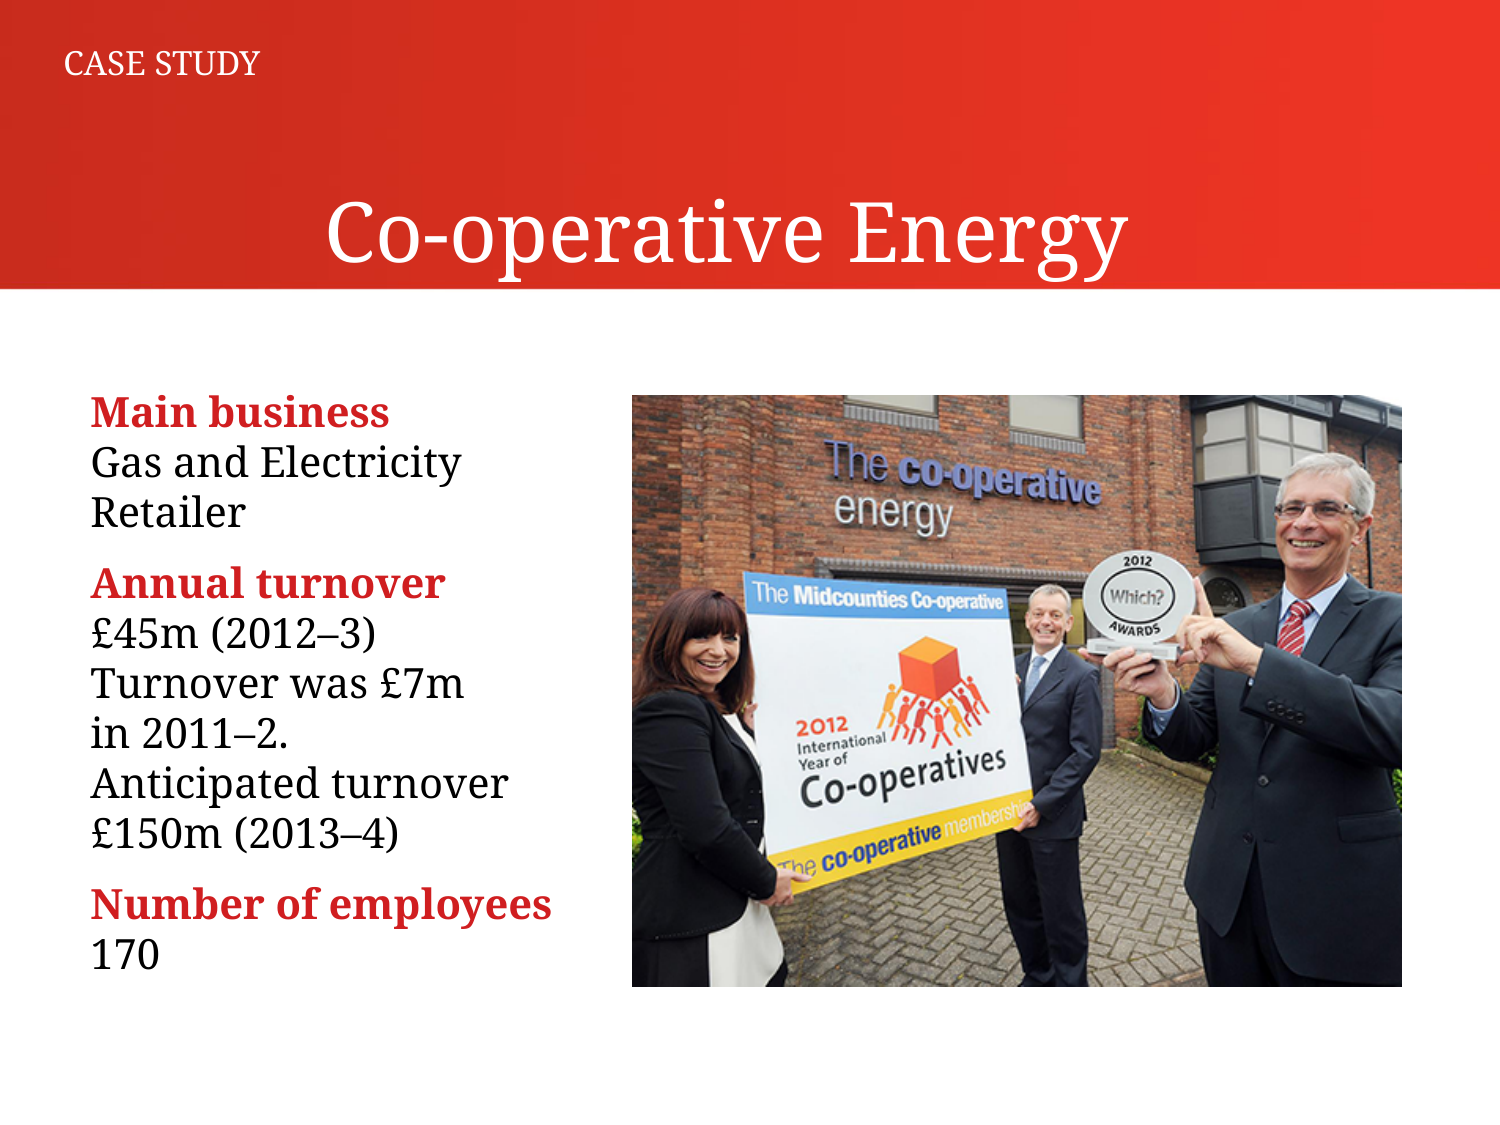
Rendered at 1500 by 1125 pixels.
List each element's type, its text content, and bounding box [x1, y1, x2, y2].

title Co-operative Energy [310, 172, 1402, 287]
text_box Main business Gas and Electricity Retailer Annual turnover £45m (2012–3) Turnover was £7m in 2011–2. Anticipated turnover £150m (2013–4) Number of employees 170 [75, 378, 576, 1089]
text_box CASE STUDY [48, 34, 342, 90]
picture [0, 0, 1500, 1125]
